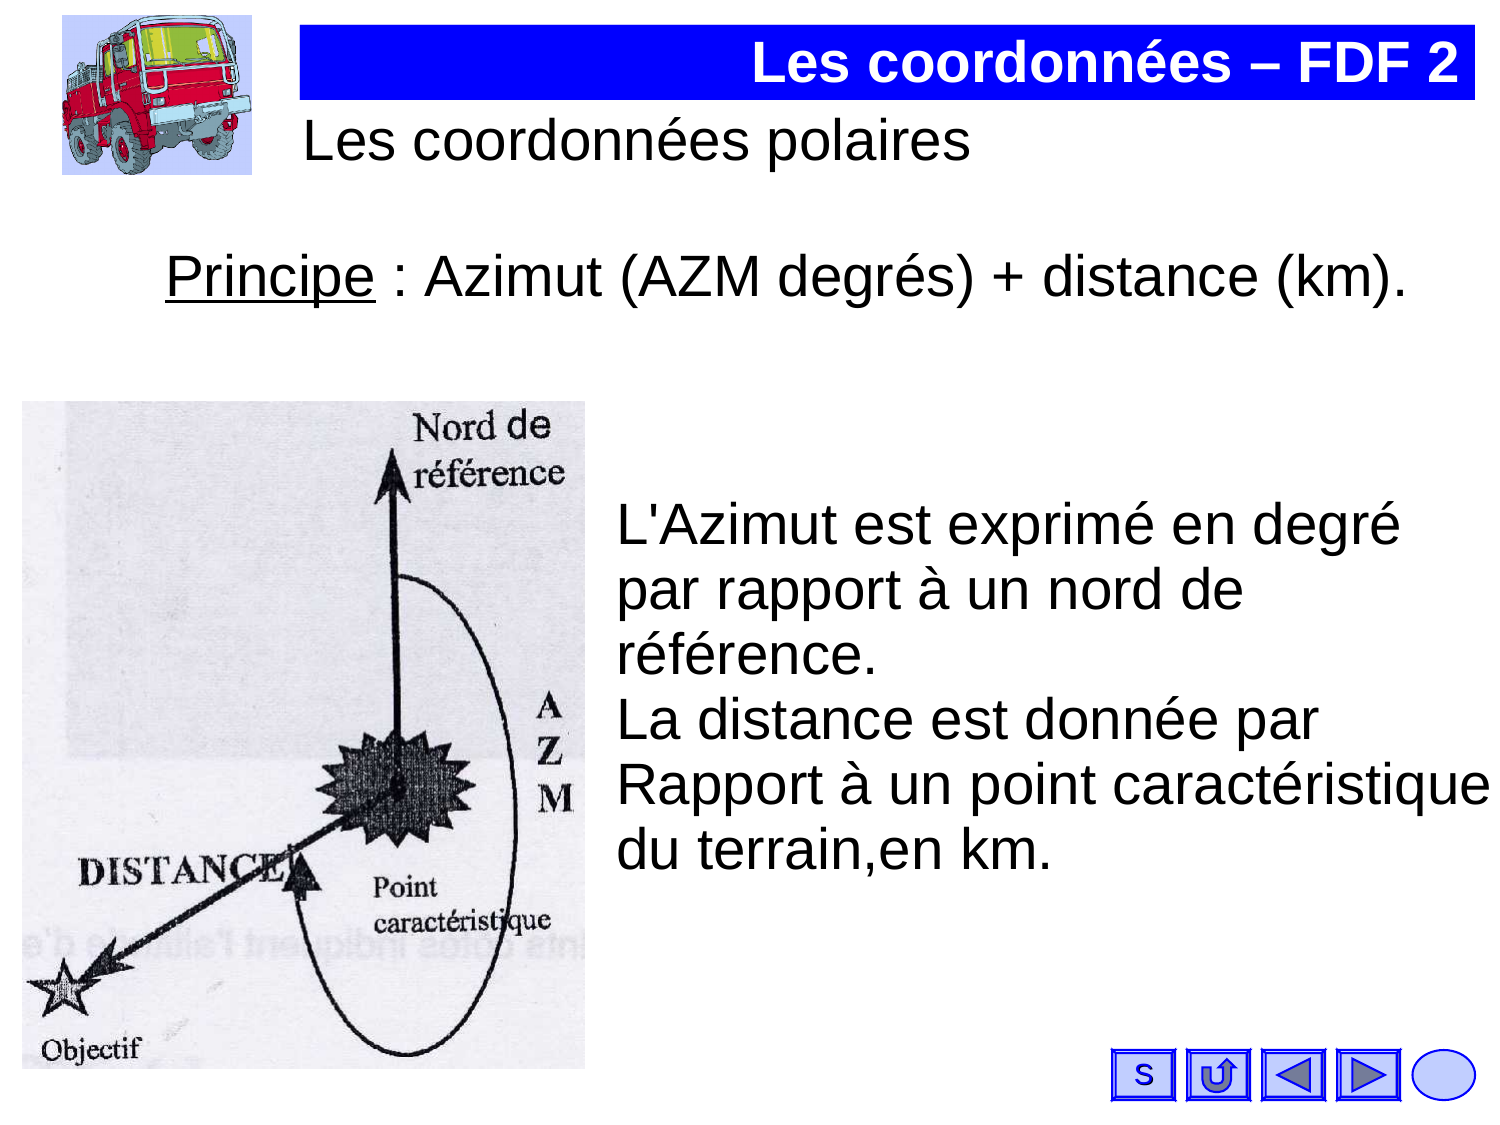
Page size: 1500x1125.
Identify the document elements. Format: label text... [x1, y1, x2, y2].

text_box Principe : Azimut (AZM degrés) + distance (km). [150, 236, 1425, 317]
text_box Les coordonnées – FDF 2 [299, 24, 1475, 100]
text_box L'Azimut est exprimé en degré par rapport à un nord de référence. La distance est donnée par Rapport à un point caractéristique du terrain,en km. [601, 484, 1500, 890]
text_box Les coordonnées polaires [287, 103, 988, 181]
picture [22, 401, 585, 1069]
text_box [1412, 1050, 1476, 1101]
